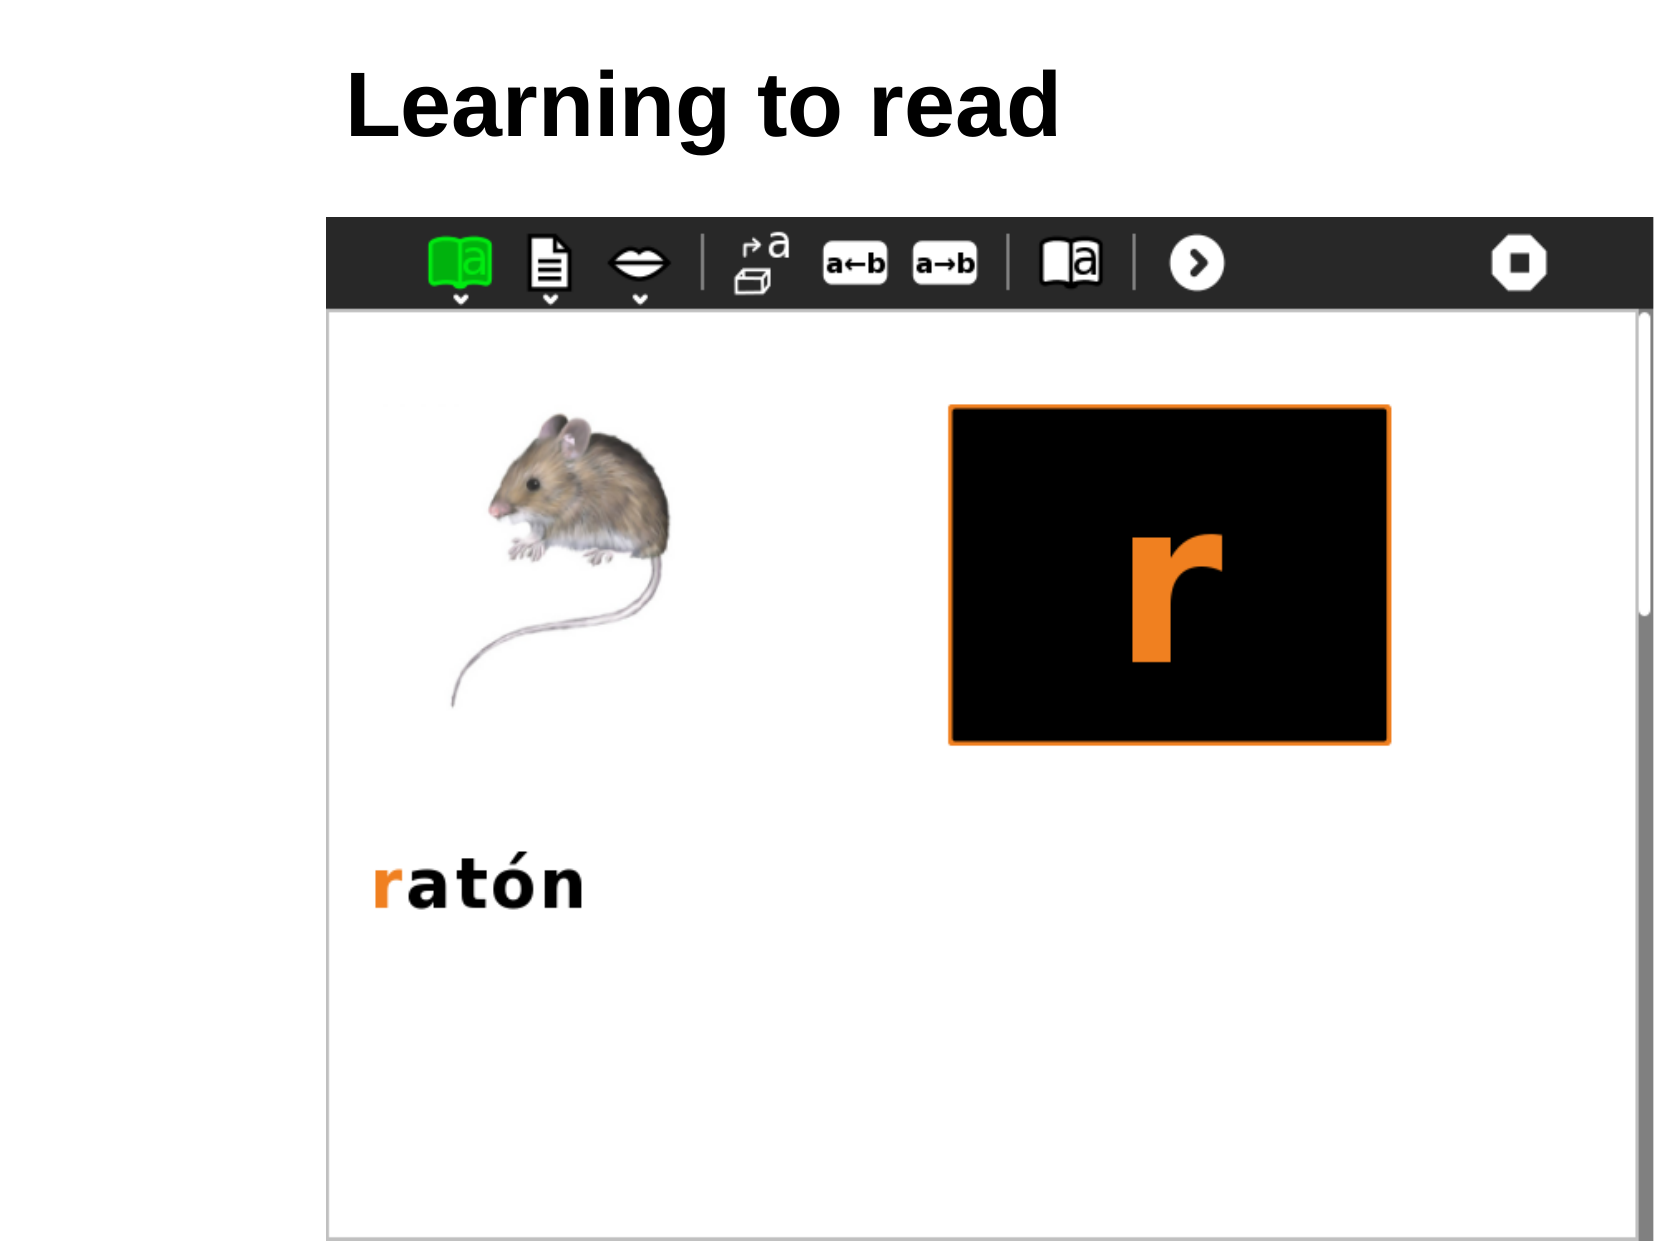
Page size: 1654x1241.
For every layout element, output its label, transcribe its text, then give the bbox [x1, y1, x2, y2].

picture [326, 217, 1654, 1241]
title Learning to read [345, 0, 1654, 211]
